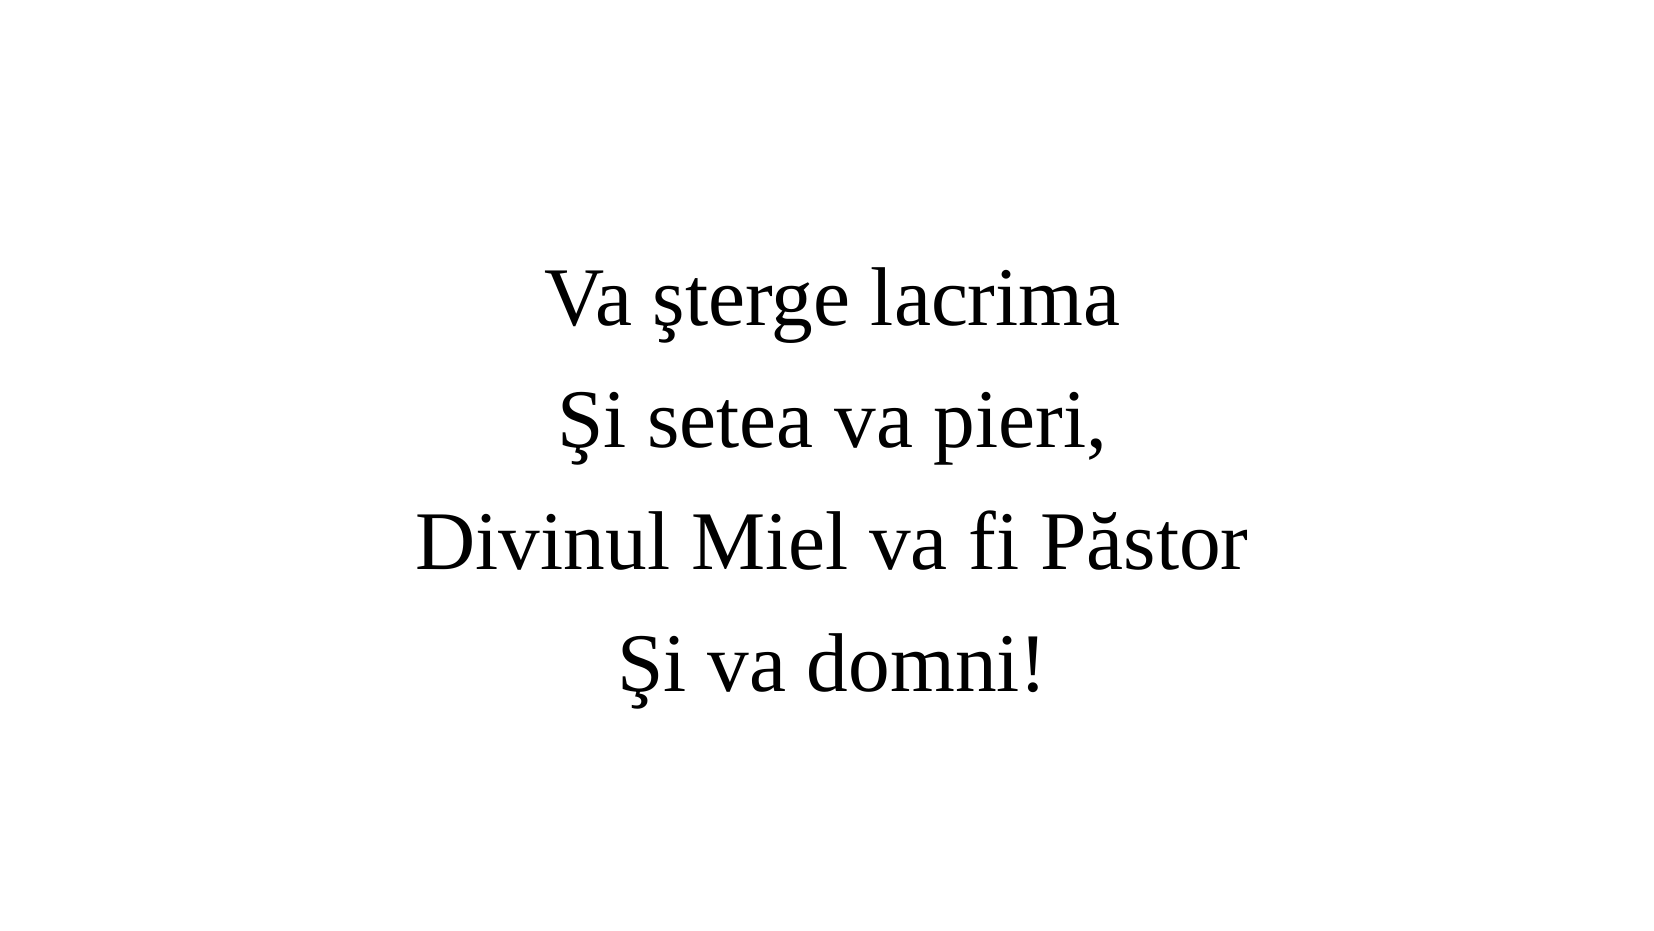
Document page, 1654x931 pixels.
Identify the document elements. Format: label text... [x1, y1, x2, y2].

subtitle Va şterge lacrima Şi setea va pieri, Divinul Miel va fi Păstor Şi va domni! [94, 238, 1571, 712]
